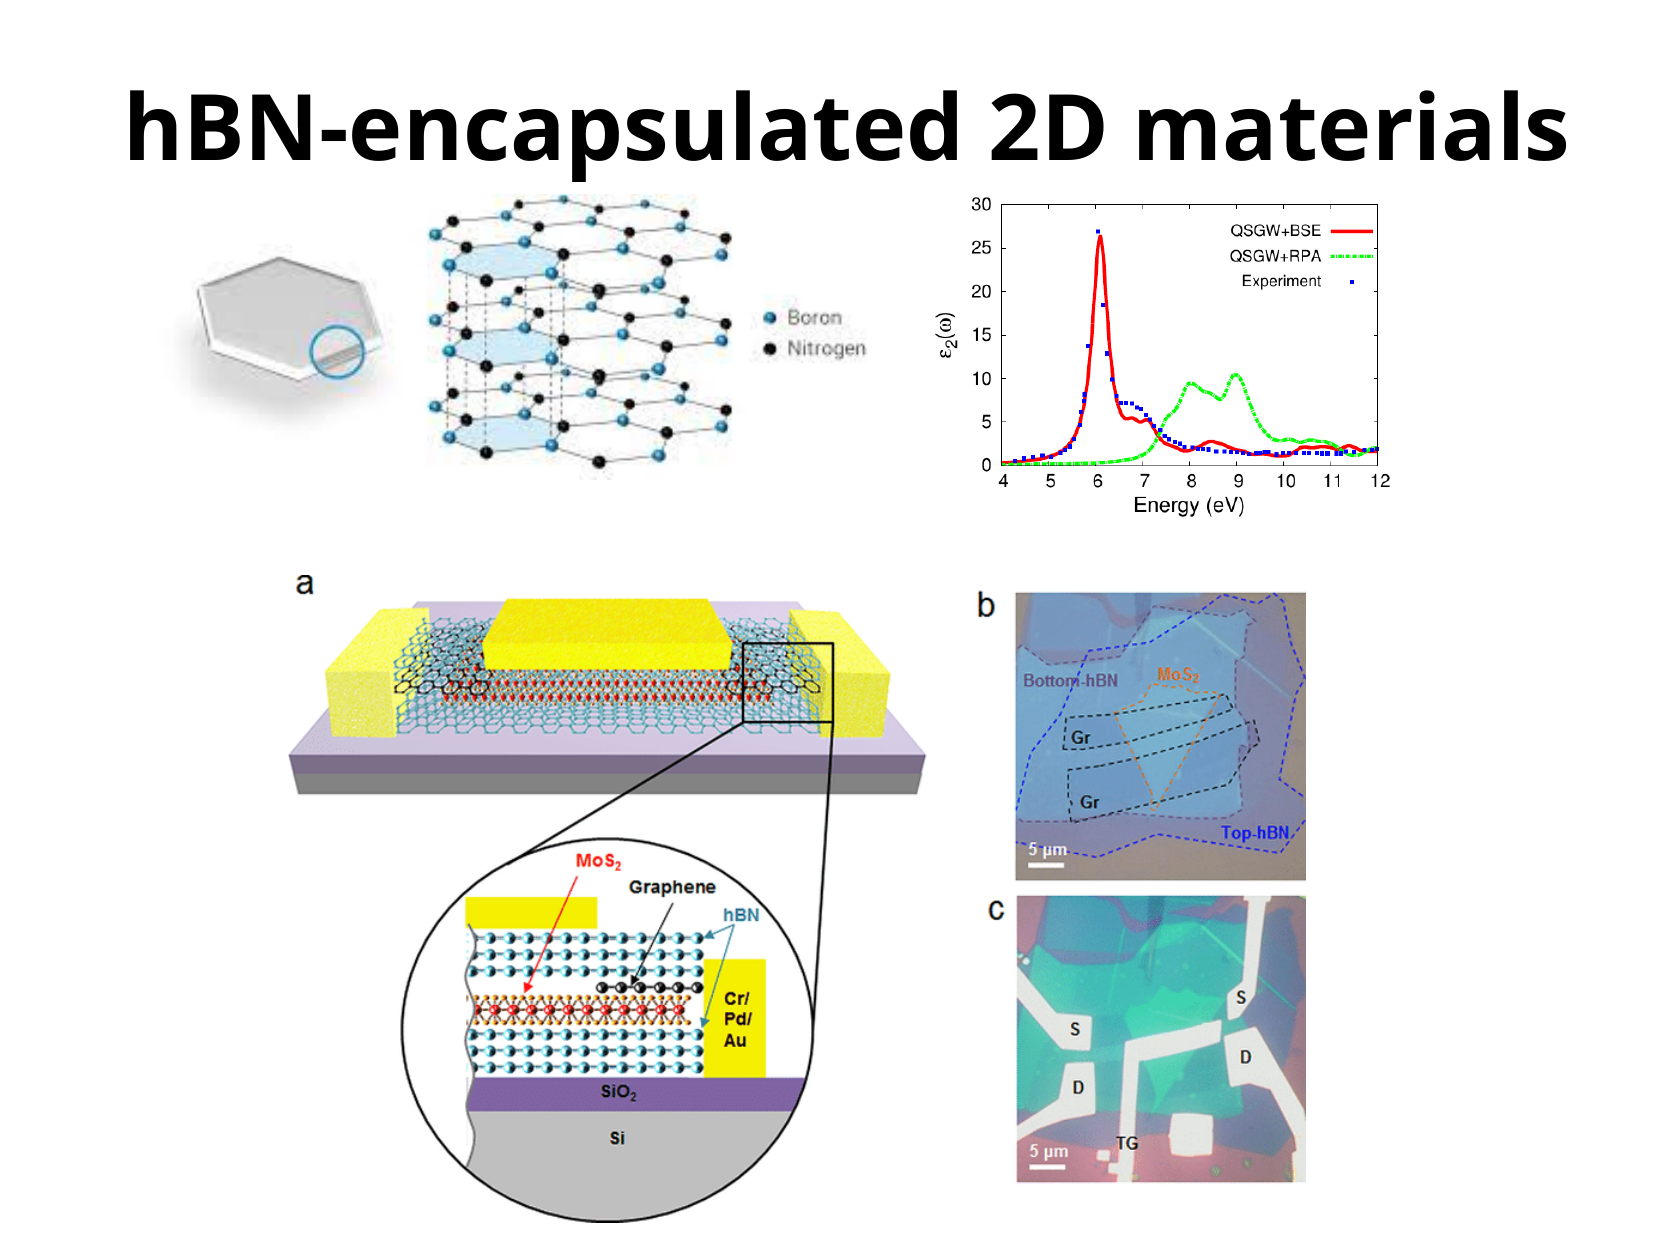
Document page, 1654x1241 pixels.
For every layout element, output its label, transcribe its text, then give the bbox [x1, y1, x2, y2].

title hBN-encapsulated 2D materials [120, 24, 1576, 226]
picture [288, 575, 1306, 1223]
picture [90, 194, 880, 481]
picture [930, 186, 1411, 526]
